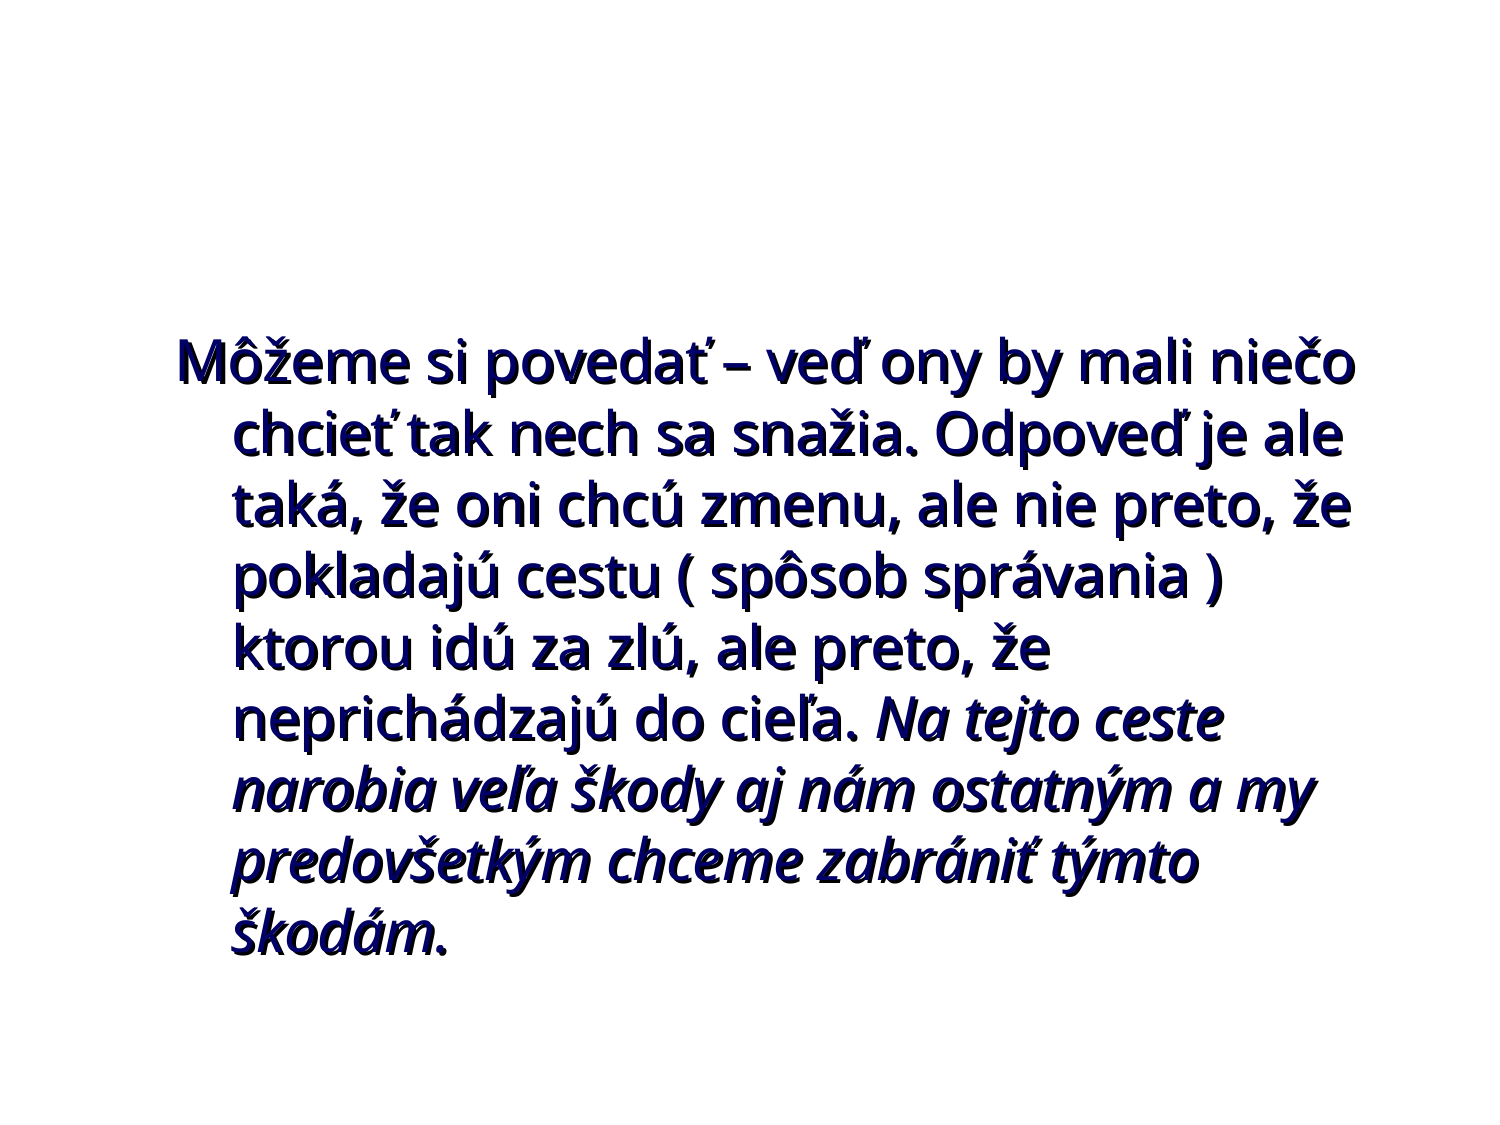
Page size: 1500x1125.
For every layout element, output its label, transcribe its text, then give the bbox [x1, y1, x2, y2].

list Môžeme si povedať – veď ony by mali niečo chcieť tak nech sa snažia. Odpoveď je ale taká, že oni chcú zmenu, ale nie preto, že pokladajú cestu ( spôsob správania ) ktorou idú za zlú, ale preto, že neprichádzajú do cieľa. Na tejto ceste narobia veľa škody aj nám ostatným a my predovšetkým chceme zabrániť týmto škodám. [174, 324, 1413, 1006]
